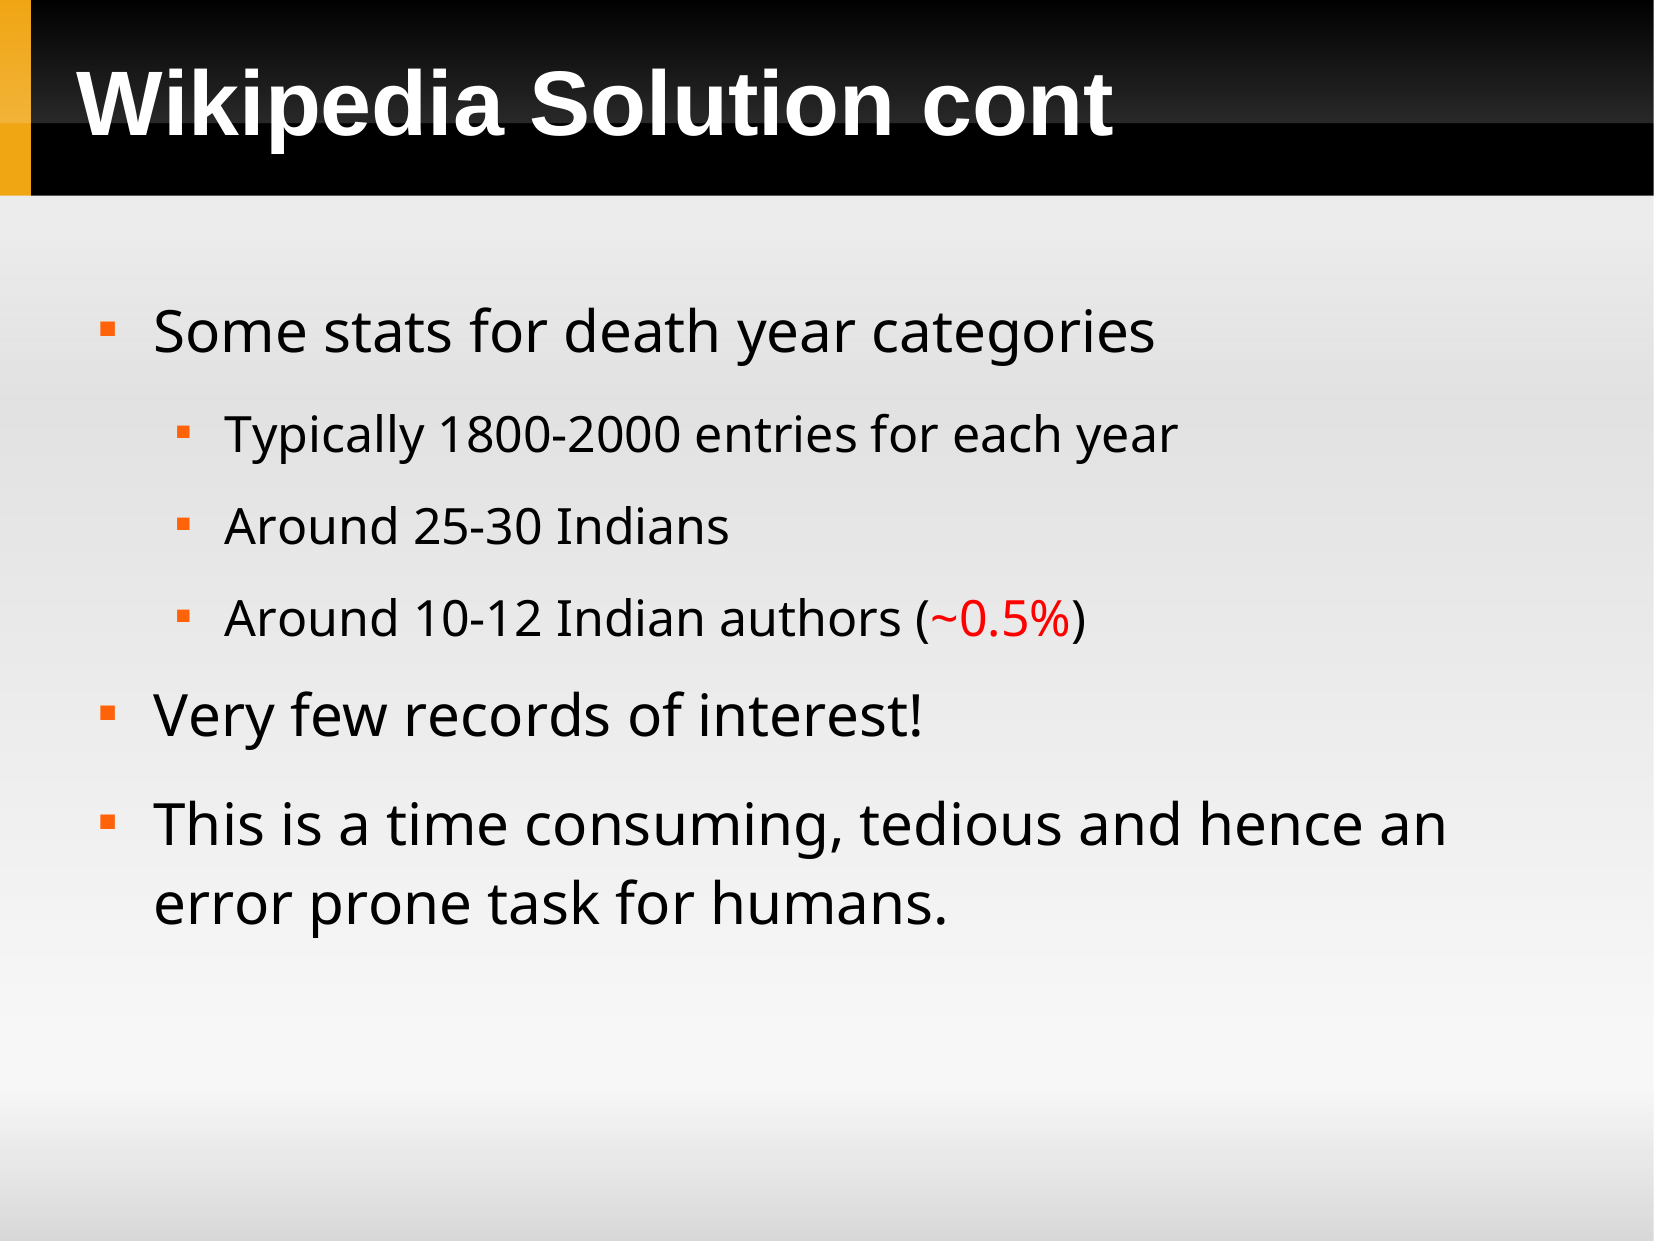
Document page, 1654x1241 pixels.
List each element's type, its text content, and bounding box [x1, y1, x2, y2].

list Some stats for death year categories Typically 1800-2000 entries for each year Around 25-30 Indians Around 10-12 Indian authors (~0.5%) Very few records of interest! This is a time consuming, tedious and hence an error prone task for humans. [82, 290, 1571, 1109]
picture [0, 0, 1654, 1241]
title Wikipedia Solution cont [76, 0, 1565, 208]
